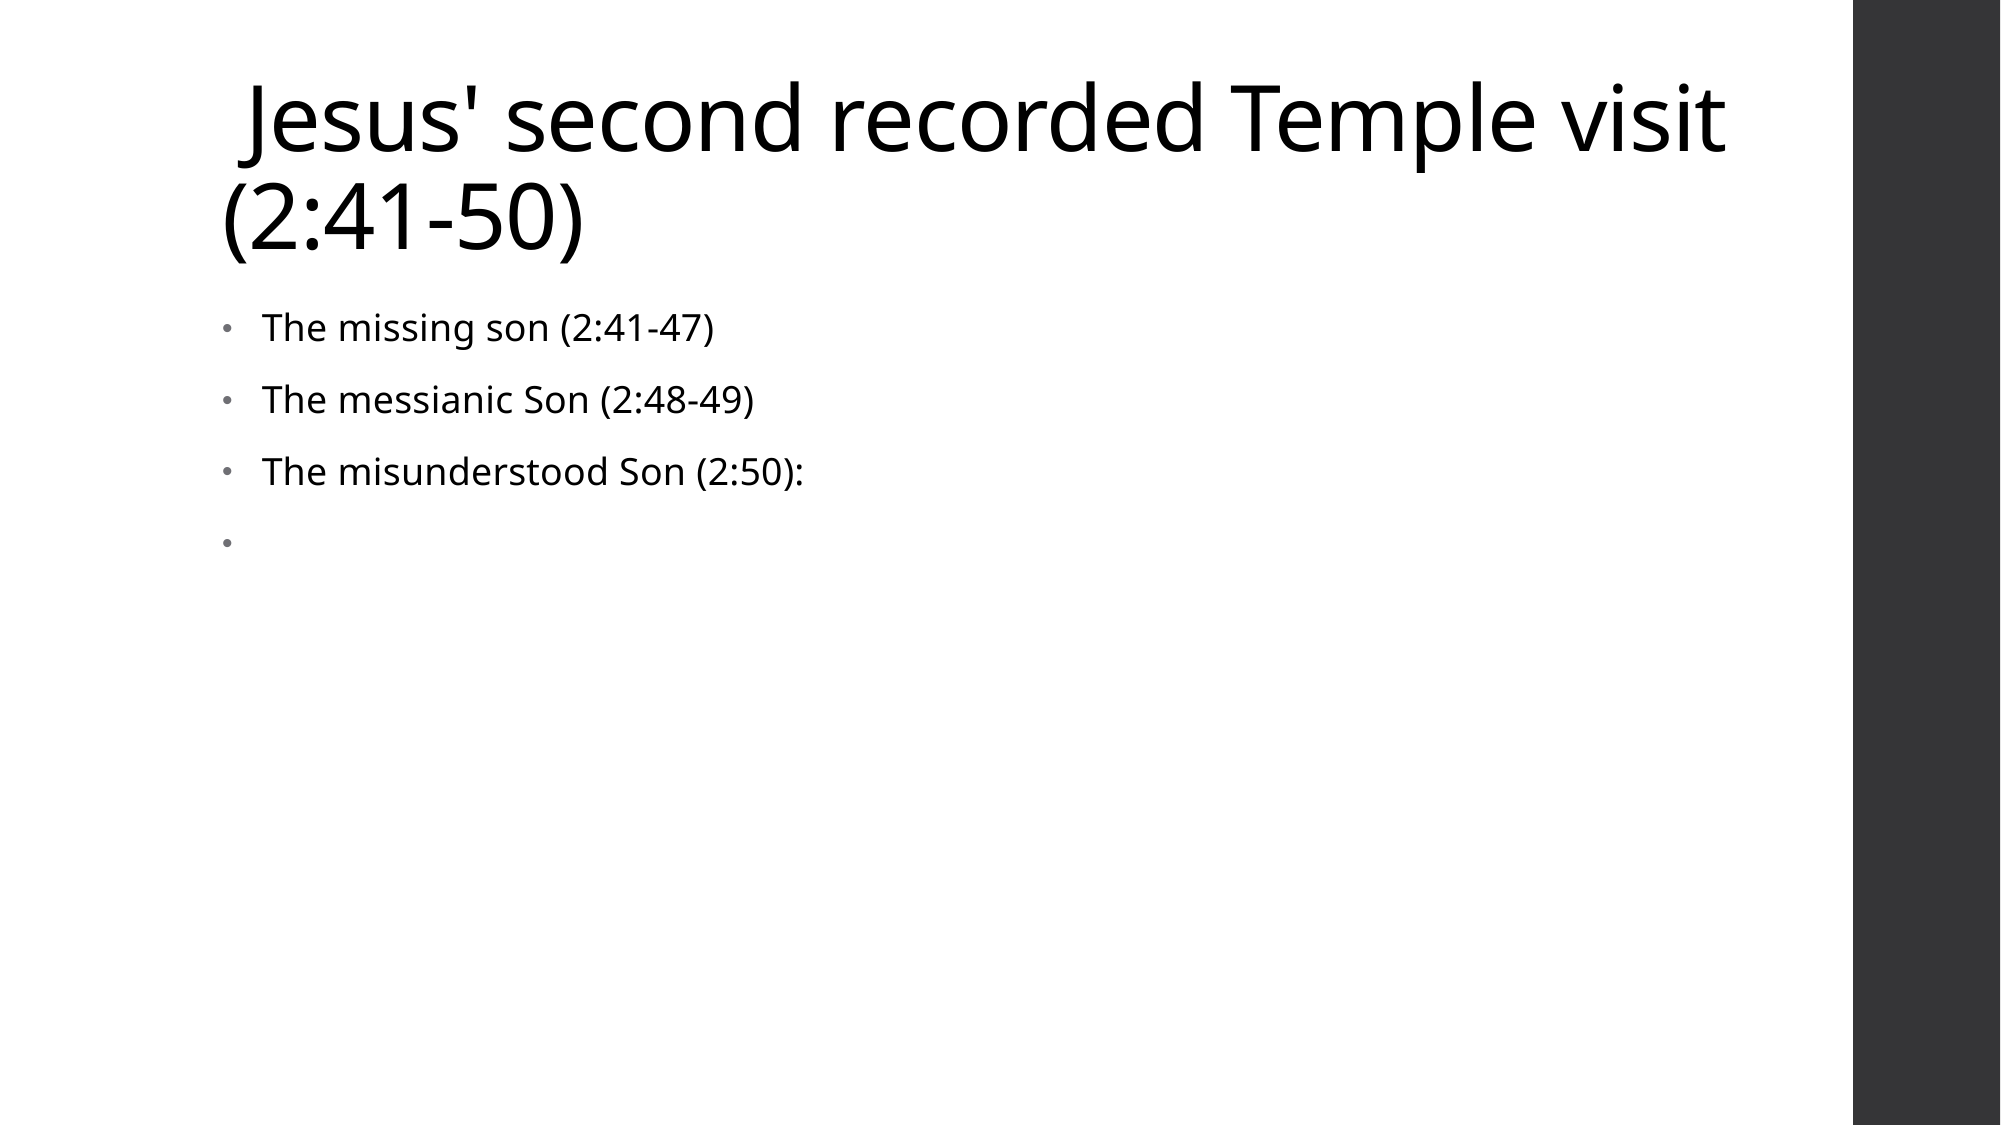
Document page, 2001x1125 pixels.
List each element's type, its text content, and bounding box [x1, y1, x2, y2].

title Jesus' second recorded Temple visit (2:41-50) [206, 60, 1797, 278]
list The missing son (2:41-47) The messianic Son (2:48-49) The misunderstood Son (2:50): [206, 299, 1617, 1014]
